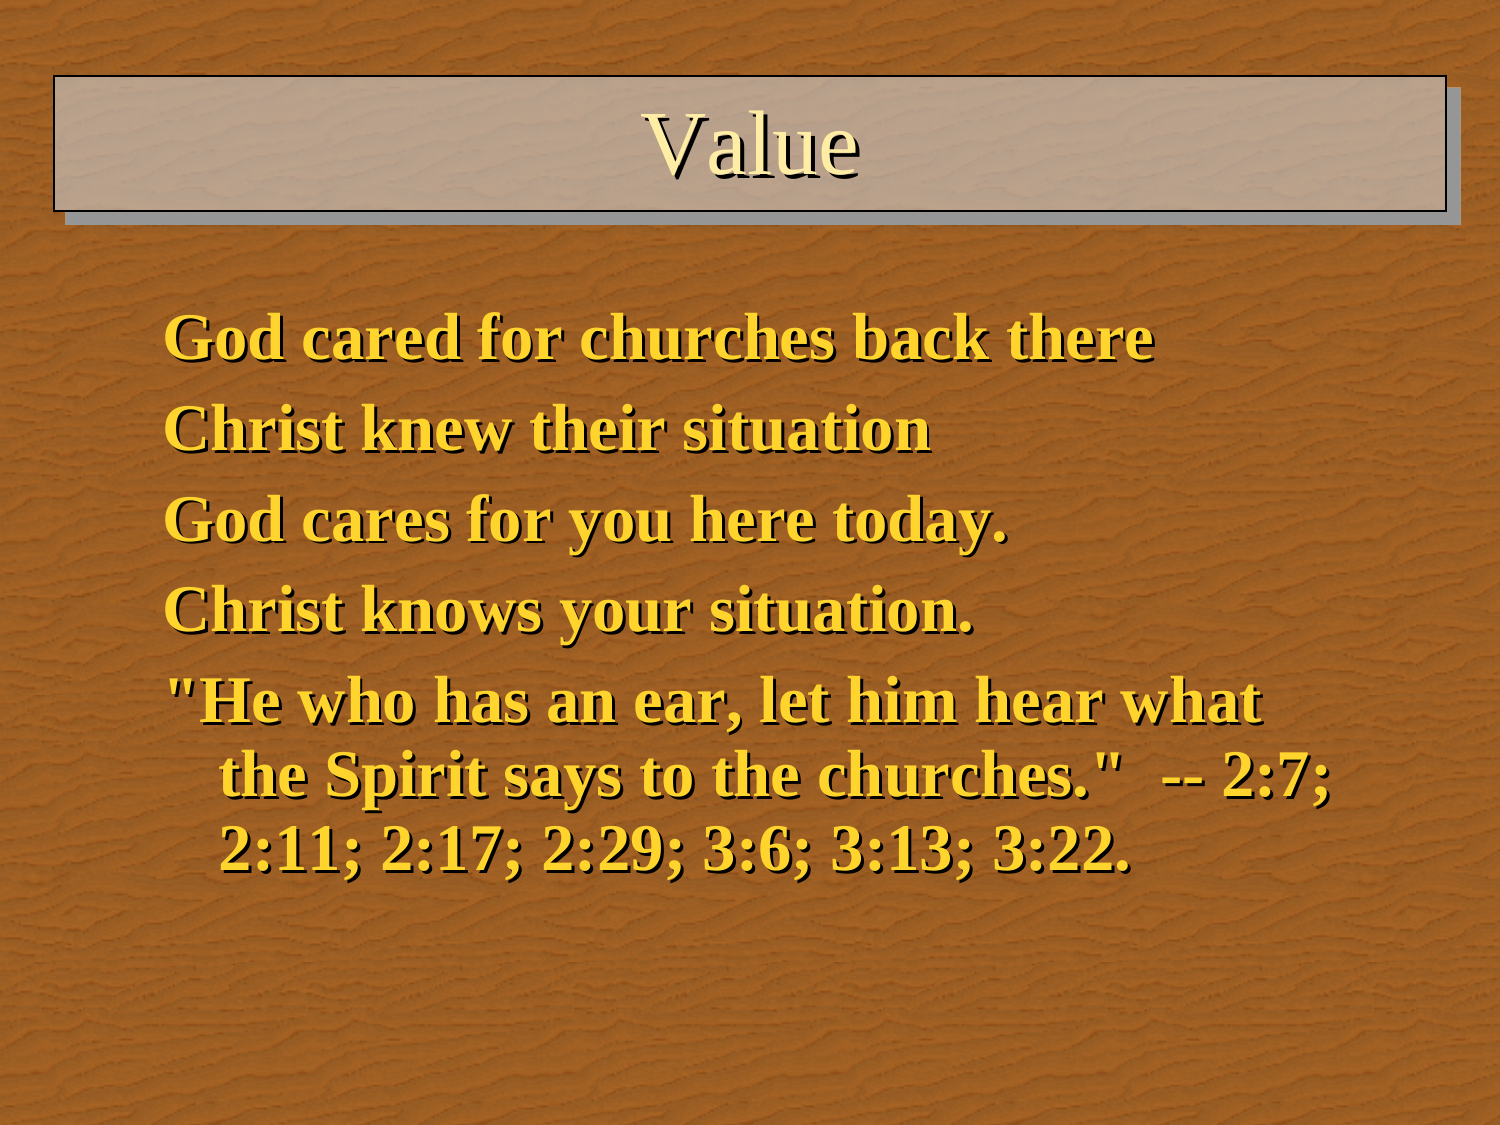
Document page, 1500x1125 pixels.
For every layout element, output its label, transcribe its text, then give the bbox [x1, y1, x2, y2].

list God cared for churches back there Christ knew their situation God cares for you here today. Christ knows your situation. "He who has an ear, let him hear what the Spirit says to the churches." -- 2:7; 2:11; 2:17; 2:29; 3:6; 3:13; 3:22. [162, 299, 1351, 1096]
title Value [65, 81, 1435, 207]
picture [0, 0, 1500, 1125]
